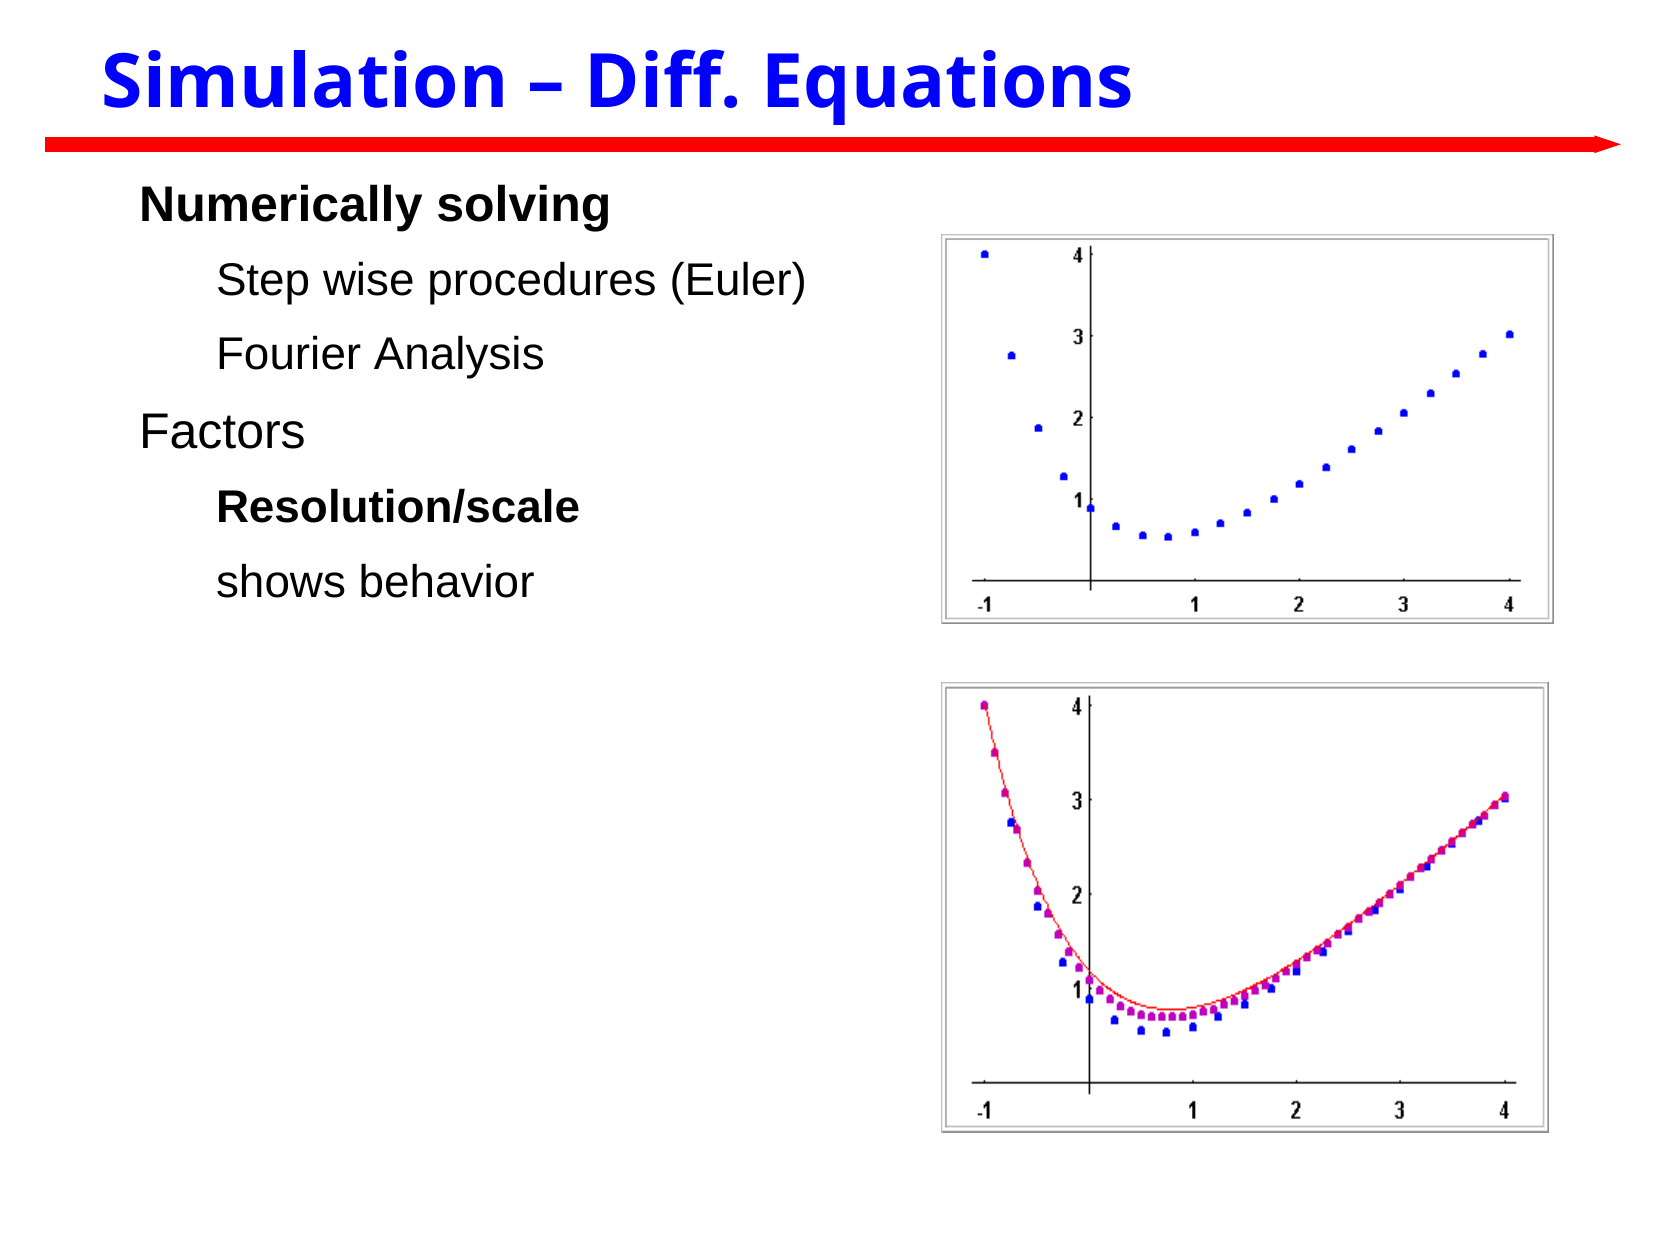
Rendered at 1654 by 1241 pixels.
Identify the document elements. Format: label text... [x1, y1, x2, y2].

picture [941, 682, 1549, 1133]
list Numerically solving Step wise procedures (Euler) Fourier Analysis Factors Resolution/scale shows behavior [121, 175, 1534, 1127]
picture [941, 234, 1554, 624]
title Simulation – Diff. Equations [101, 27, 1514, 130]
